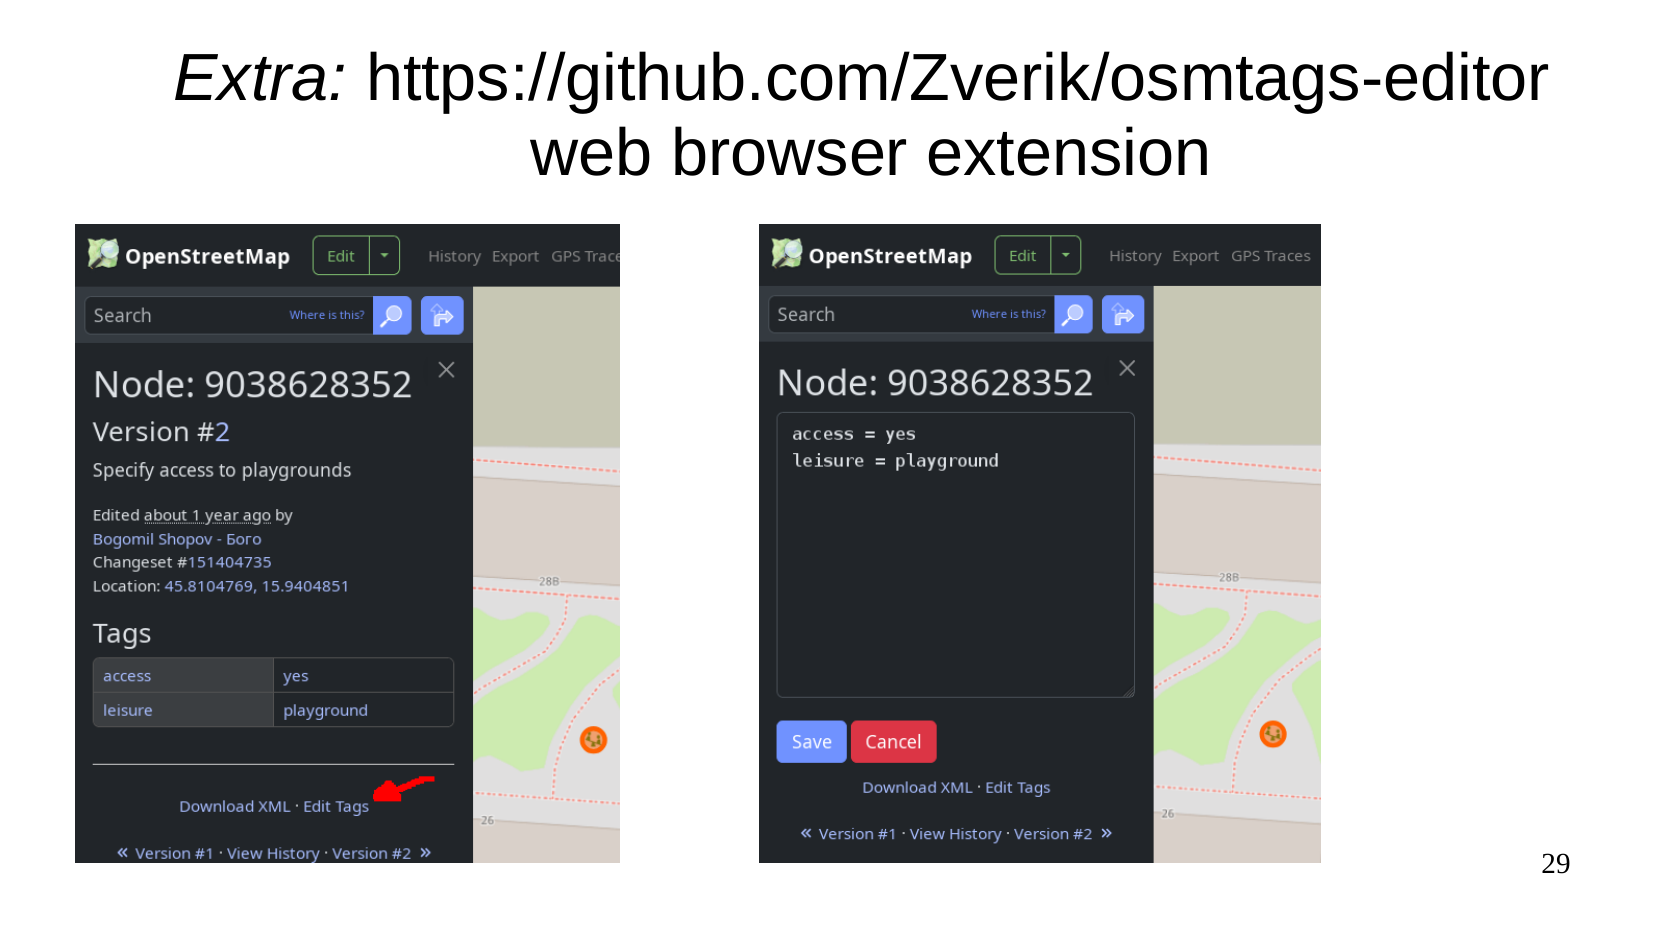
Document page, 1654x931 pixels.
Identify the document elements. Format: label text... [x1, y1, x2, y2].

title Extra: https://github.com/Zverik/osmtags-editor web browser extension [82, 37, 1571, 193]
picture [759, 224, 1321, 863]
picture [75, 224, 620, 863]
